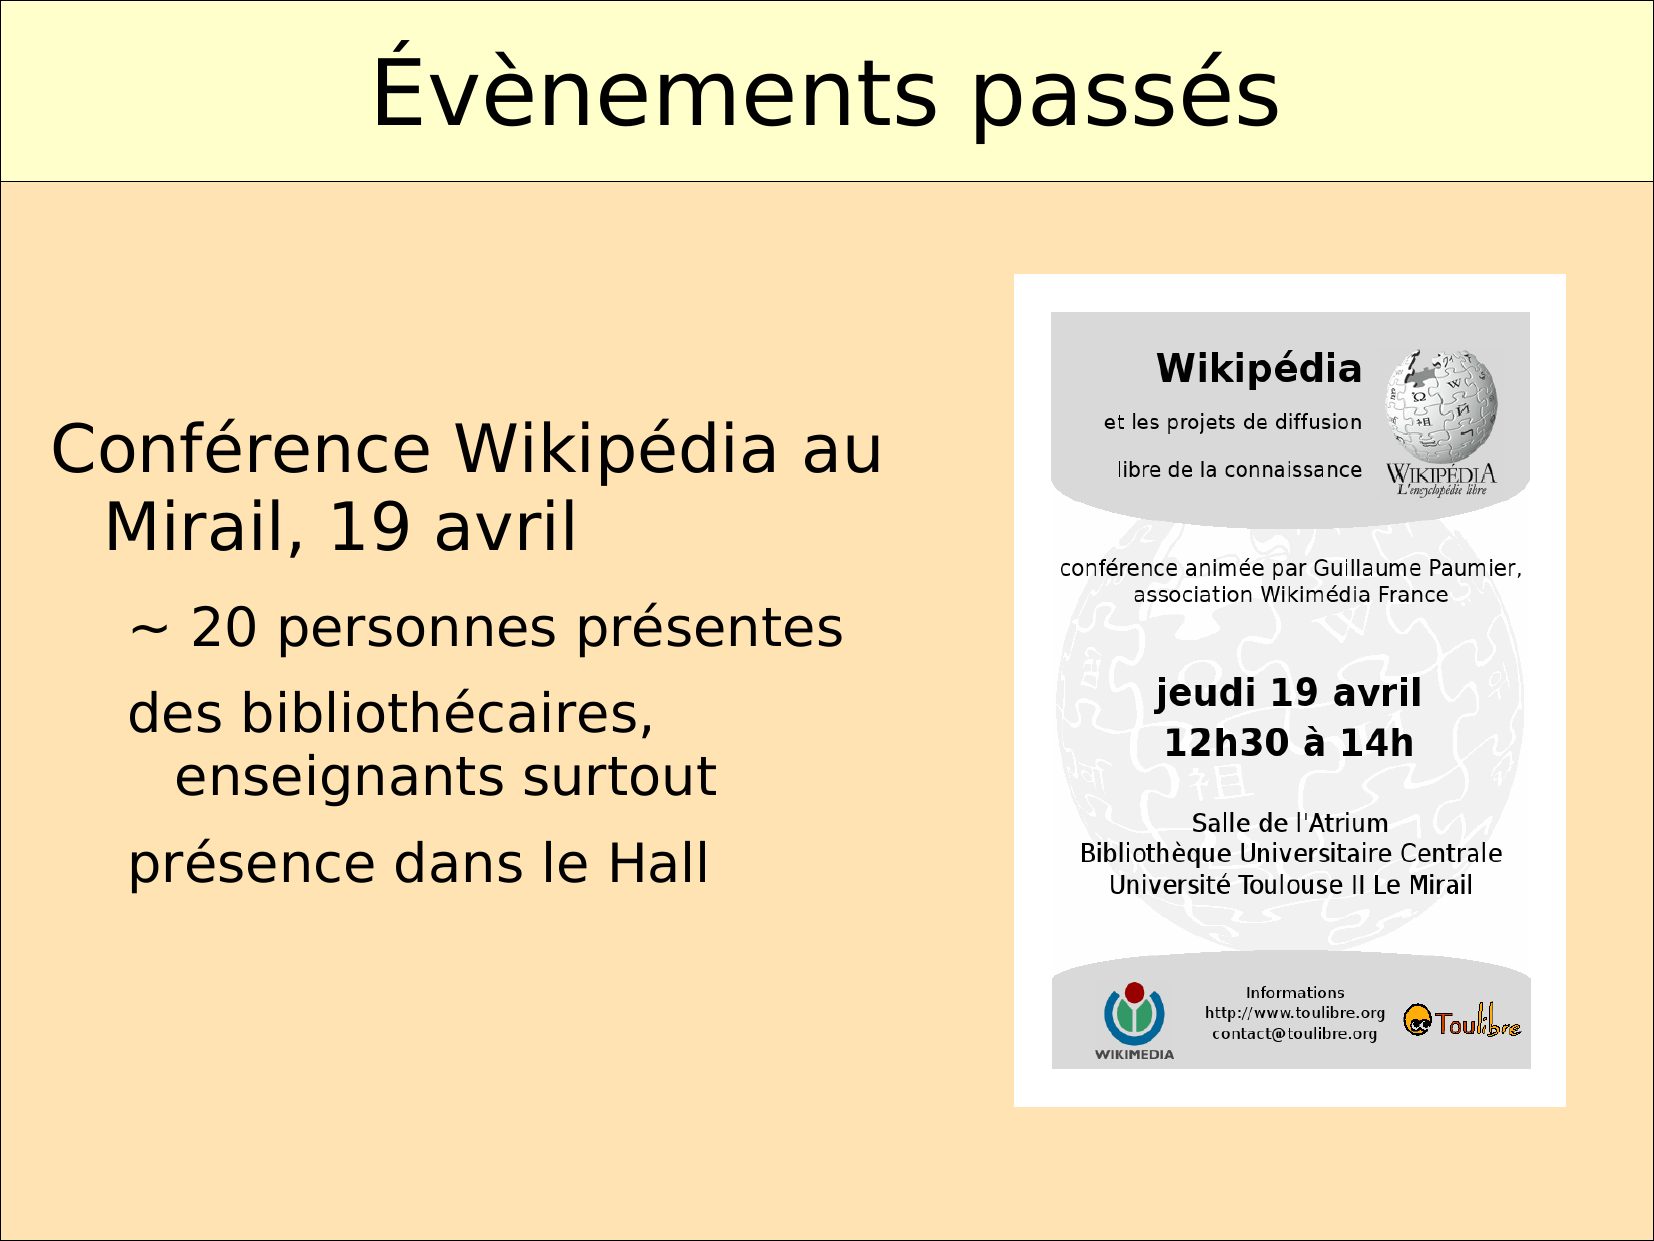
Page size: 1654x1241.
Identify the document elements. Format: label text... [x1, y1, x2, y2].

list Conférence Wikipédia au Mirail, 19 avril ~ 20 personnes présentes des bibliothécaires, enseignants surtout présence dans le Hall [33, 410, 925, 896]
title Évènements passés [0, 33, 1654, 154]
picture [1014, 274, 1566, 1107]
